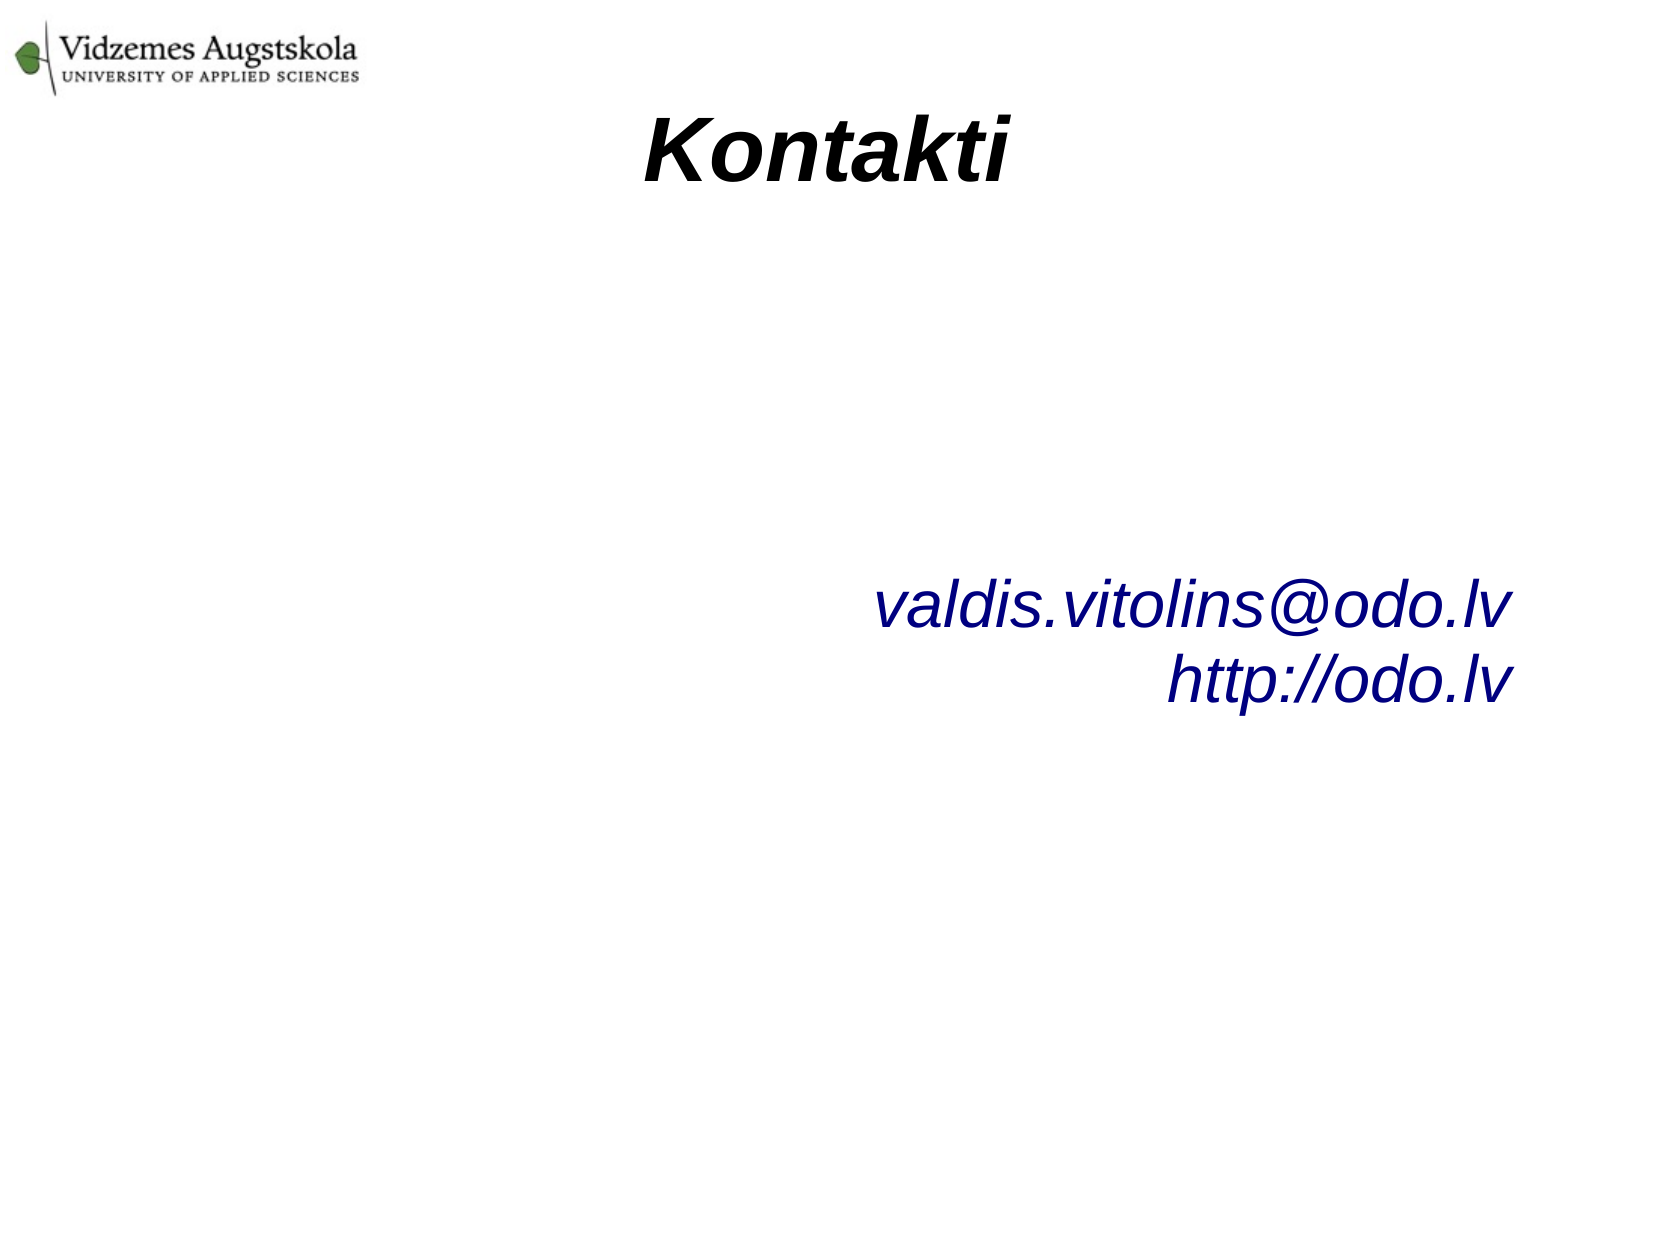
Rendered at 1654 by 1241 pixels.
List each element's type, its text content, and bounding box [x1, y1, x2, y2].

title Kontakti [82, 56, 1571, 250]
picture [5, 2, 368, 113]
subtitle valdis.vitolins@odo.lv http://odo.lv [94, 250, 1512, 1100]
